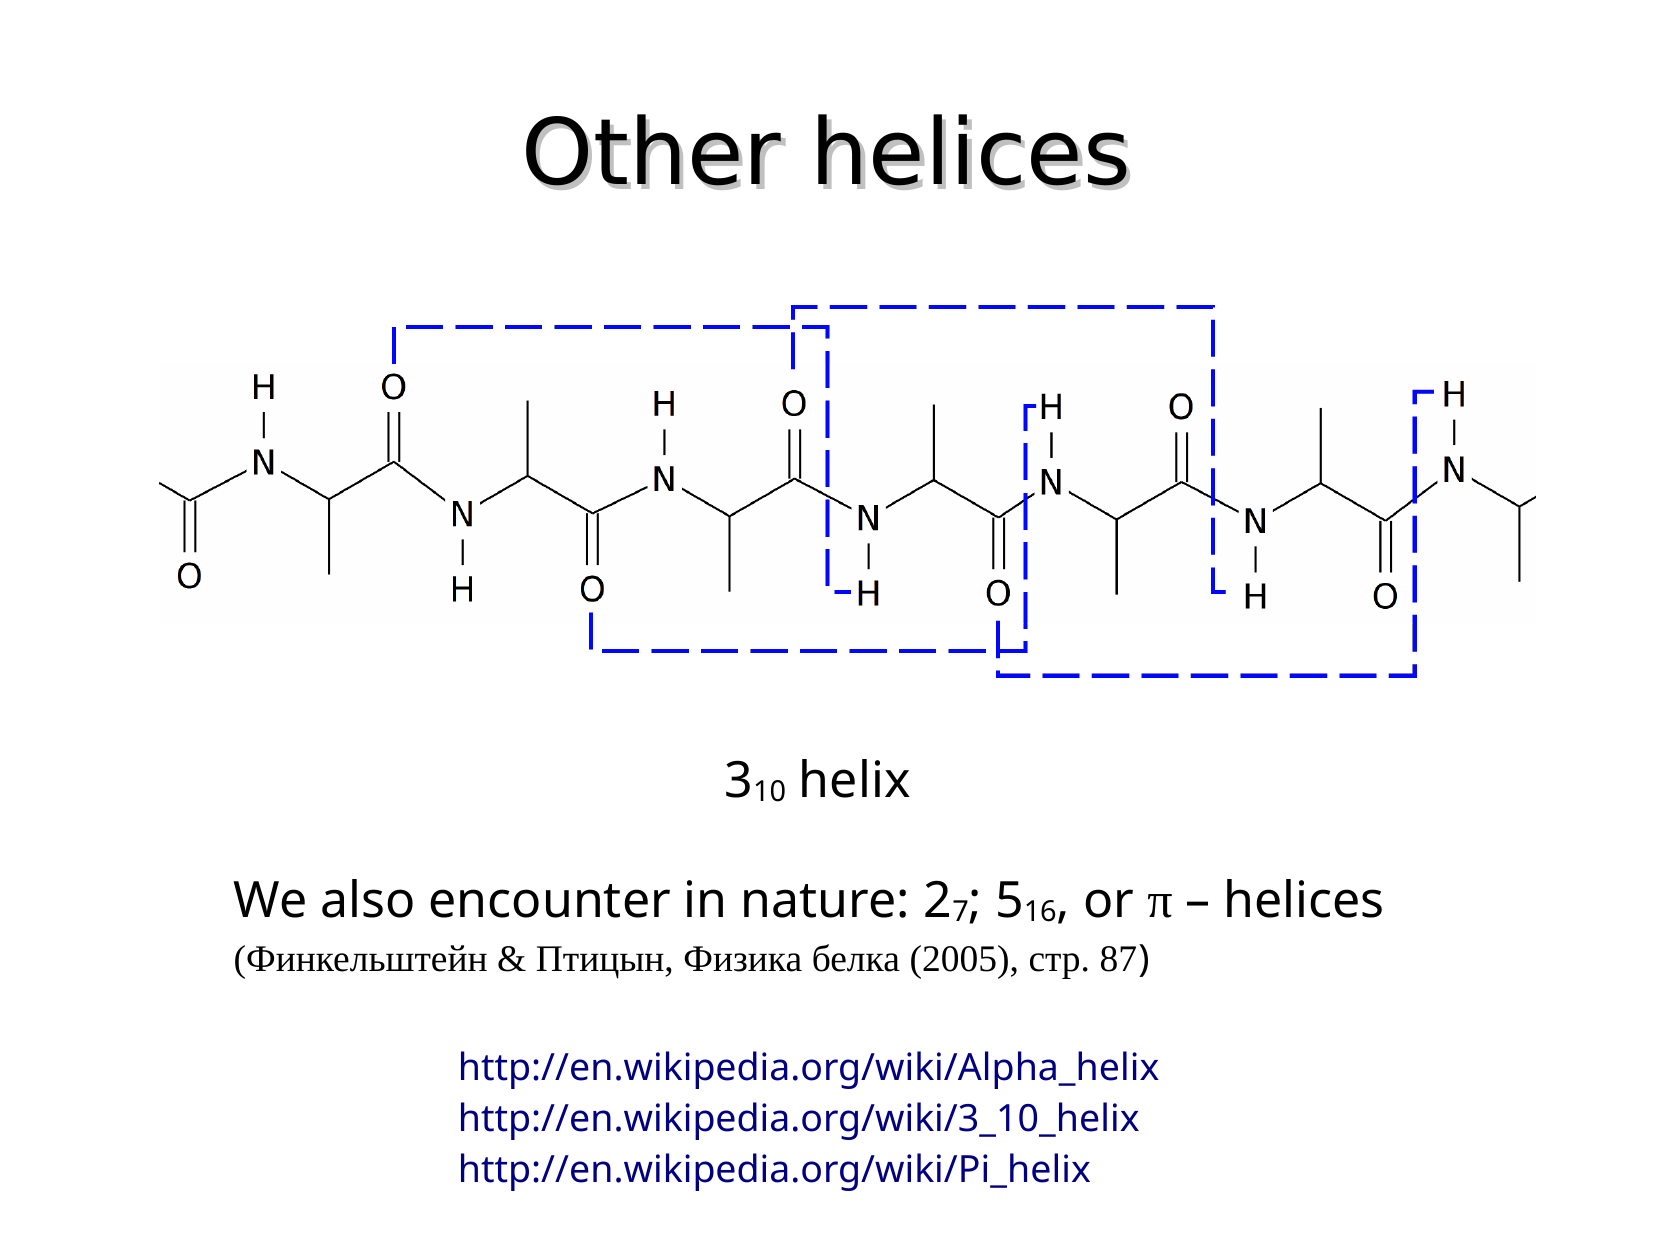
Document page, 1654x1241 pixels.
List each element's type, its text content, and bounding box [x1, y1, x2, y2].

title Other helices [82, 49, 1571, 257]
text_box http://en.wikipedia.org/wiki/Alpha_helix http://en.wikipedia.org/wiki/3_10_helix http://en.wikipedia.org/wiki/Pi_helix [443, 1033, 1252, 1185]
text_box We also encounter in nature: 27; 516, or π – helices (Финкельштейн & Птицын, Физика белка (2005), стр. 87) [219, 856, 1478, 993]
picture [159, 275, 1536, 709]
text_box 310 helix [709, 736, 987, 827]
